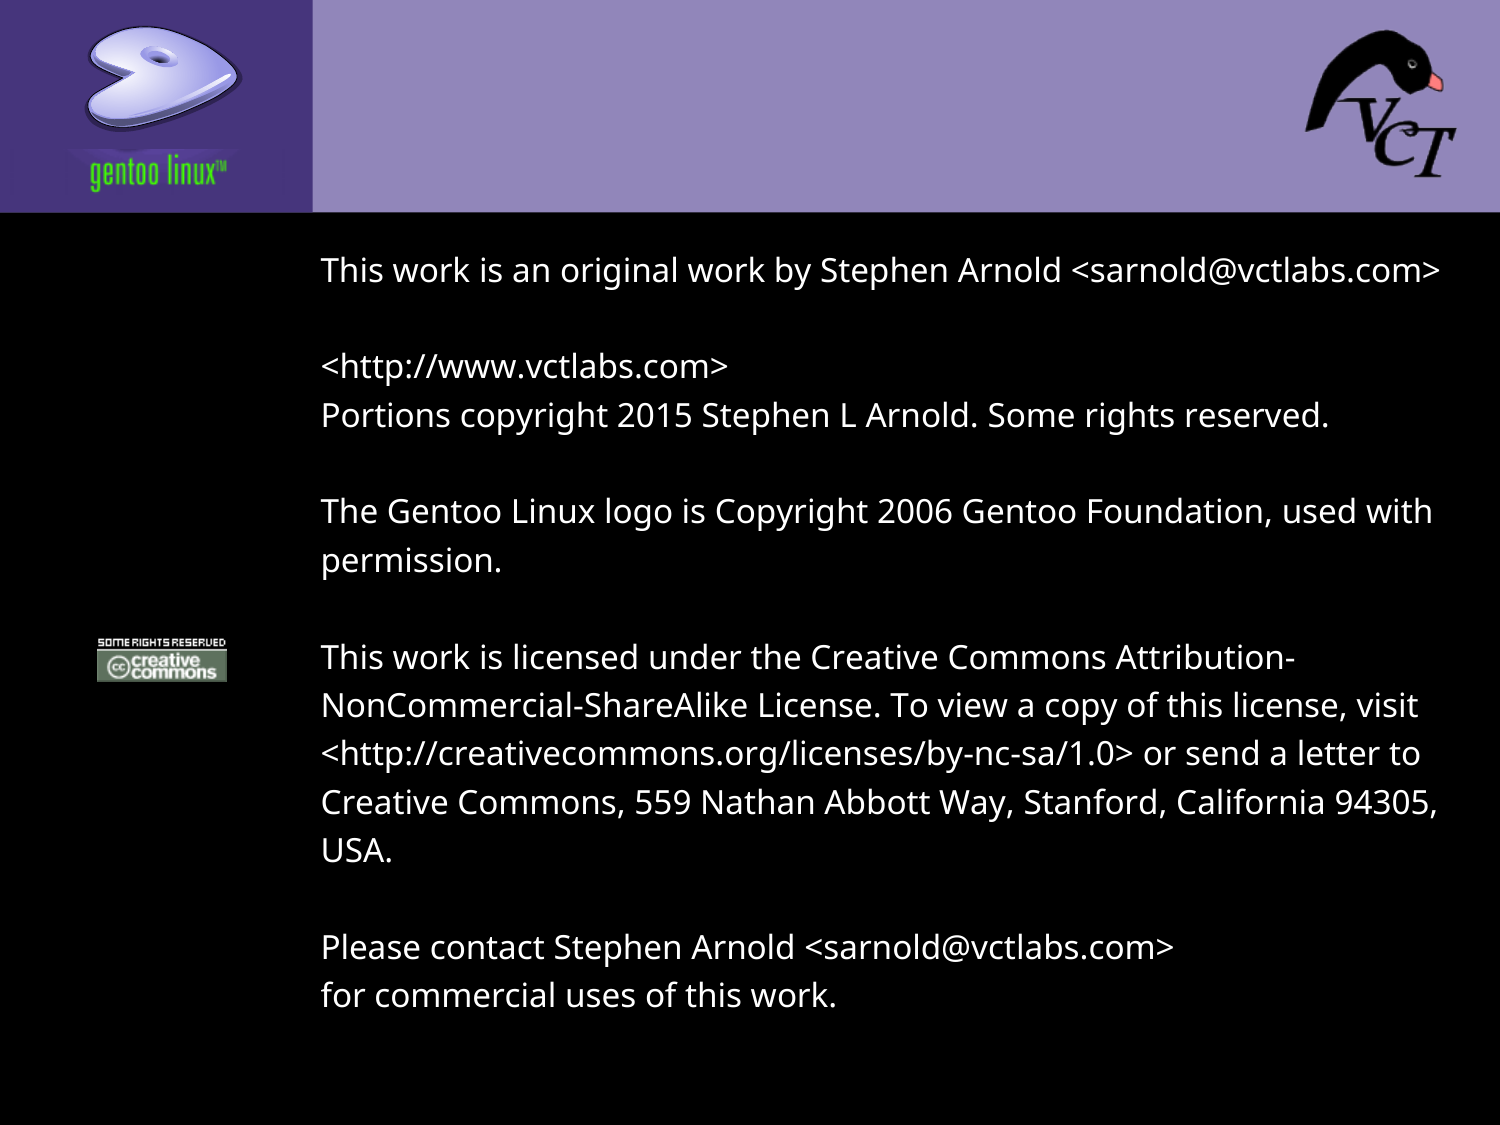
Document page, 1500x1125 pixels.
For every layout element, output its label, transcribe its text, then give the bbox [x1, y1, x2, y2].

picture [97, 636, 227, 683]
picture [0, 149, 300, 195]
picture [1292, 21, 1471, 189]
text_box This work is an original work by Stephen Arnold <sarnold@vctlabs.com> <http://www.vctlabs.com> Portions copyright 2015 Stephen L Arnold. Some rights reserved. The Gentoo Linux logo is Copyright 2006 Gentoo Foundation, used with permission. This work is licensed under the Creative Commons Attribution-NonCommercial-ShareAlike License. To view a copy of this license, visit <http://creativecommons.org/licenses/by-nc-sa/1.0> or send a letter to Creative Commons, 559 Nathan Abbott Way, Stanford, California 94305, USA. Please contact Stephen Arnold <sarnold@vctlabs.com> for commercial uses of this work. [305, 235, 1469, 1099]
